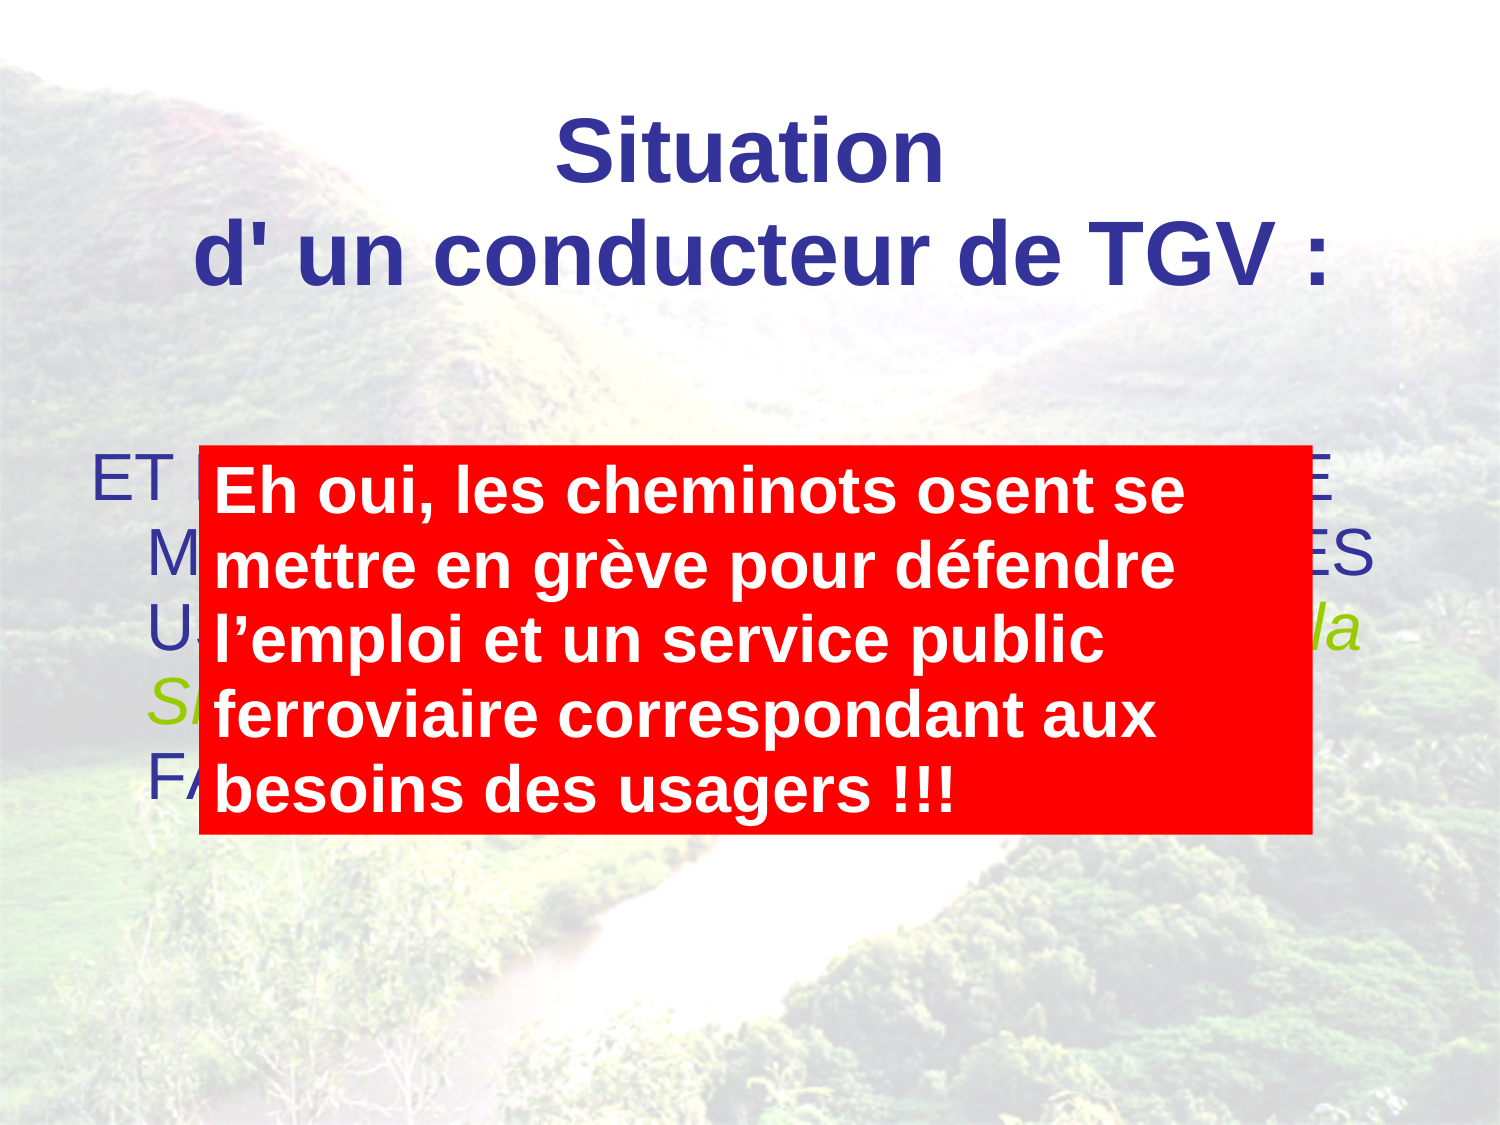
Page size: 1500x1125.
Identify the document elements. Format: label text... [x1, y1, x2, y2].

picture [0, 0, 1500, 1125]
title Situation d' un conducteur de TGV : [88, 42, 1439, 362]
text_box Eh oui, les cheminots osent se mettre en grève pour défendre l’emploi et un service public ferroviaire correspondant aux besoins des usagers !!! [199, 445, 1313, 835]
list ET L' EMPLOI A VIE... ET ILS OSENT SE METTRE EN GREVE ET PRENDRE LES USAGERS (le mot client n'existe pas à la SNCF) EN OTAGE ET ON LAISSE FAIRE... [75, 432, 1426, 1006]
